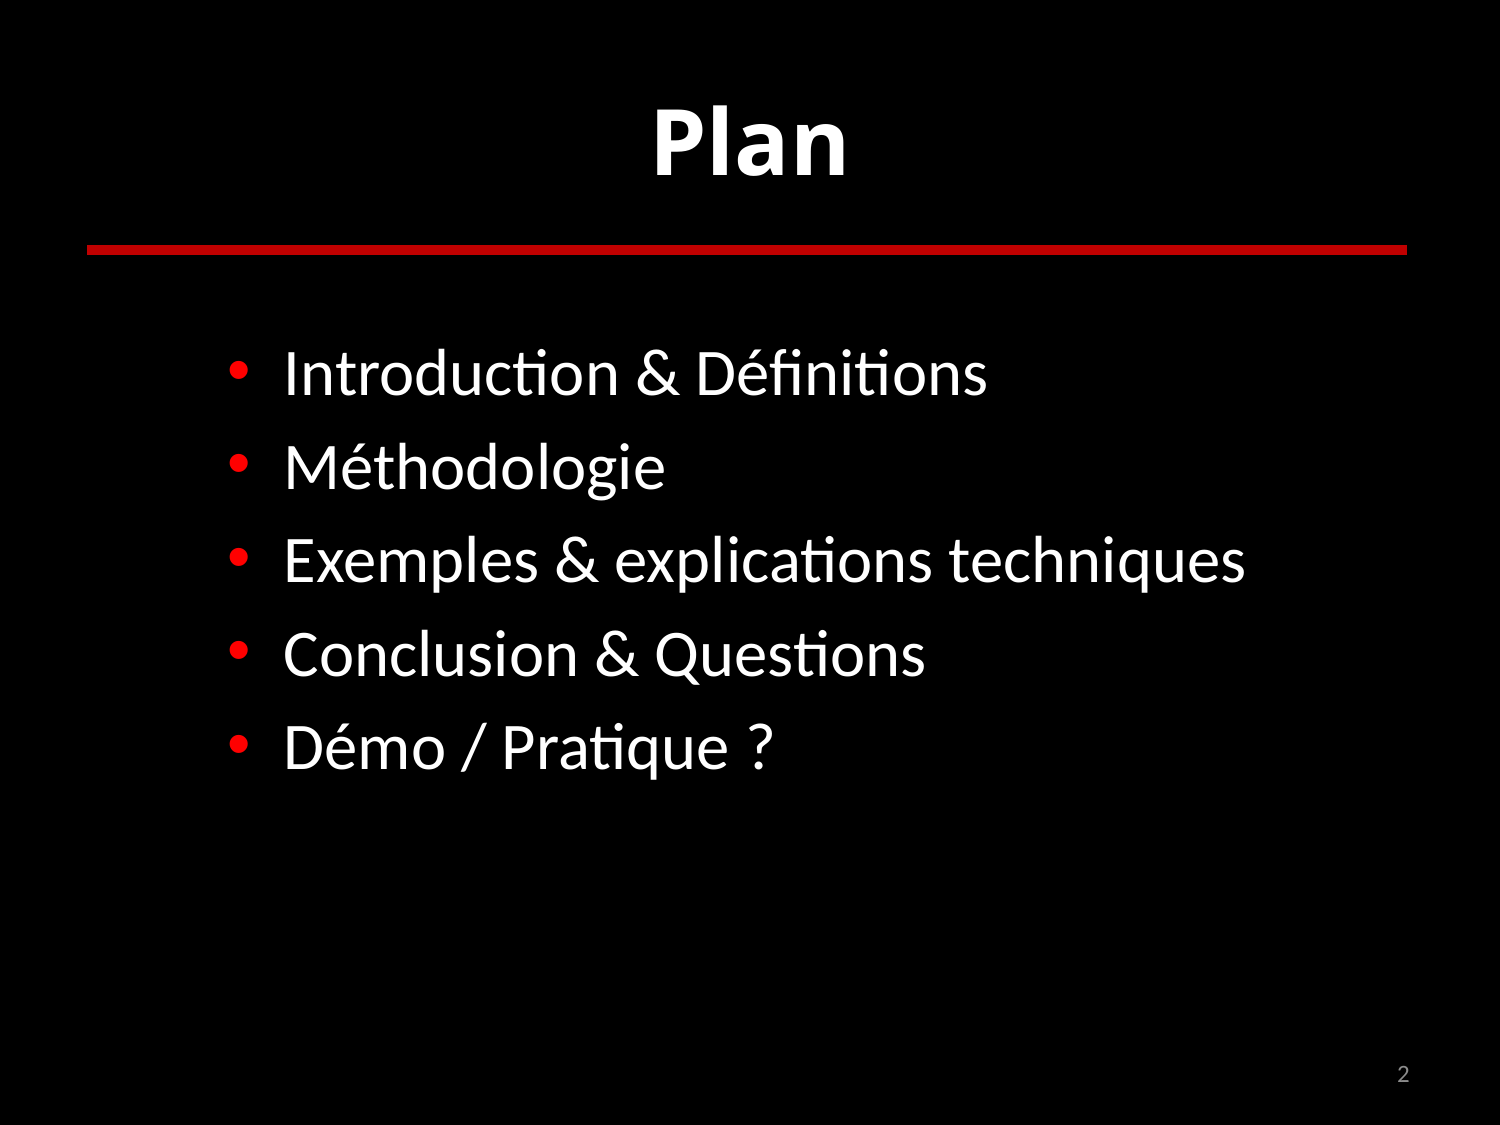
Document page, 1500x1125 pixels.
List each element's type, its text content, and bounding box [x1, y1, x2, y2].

title Plan [75, 45, 1425, 233]
list Introduction & Définitions Méthodologie Exemples & explications techniques Conclusion & Questions Démo / Pratique ? [212, 321, 1500, 957]
slide_number <numéro> [1074, 1042, 1425, 1103]
